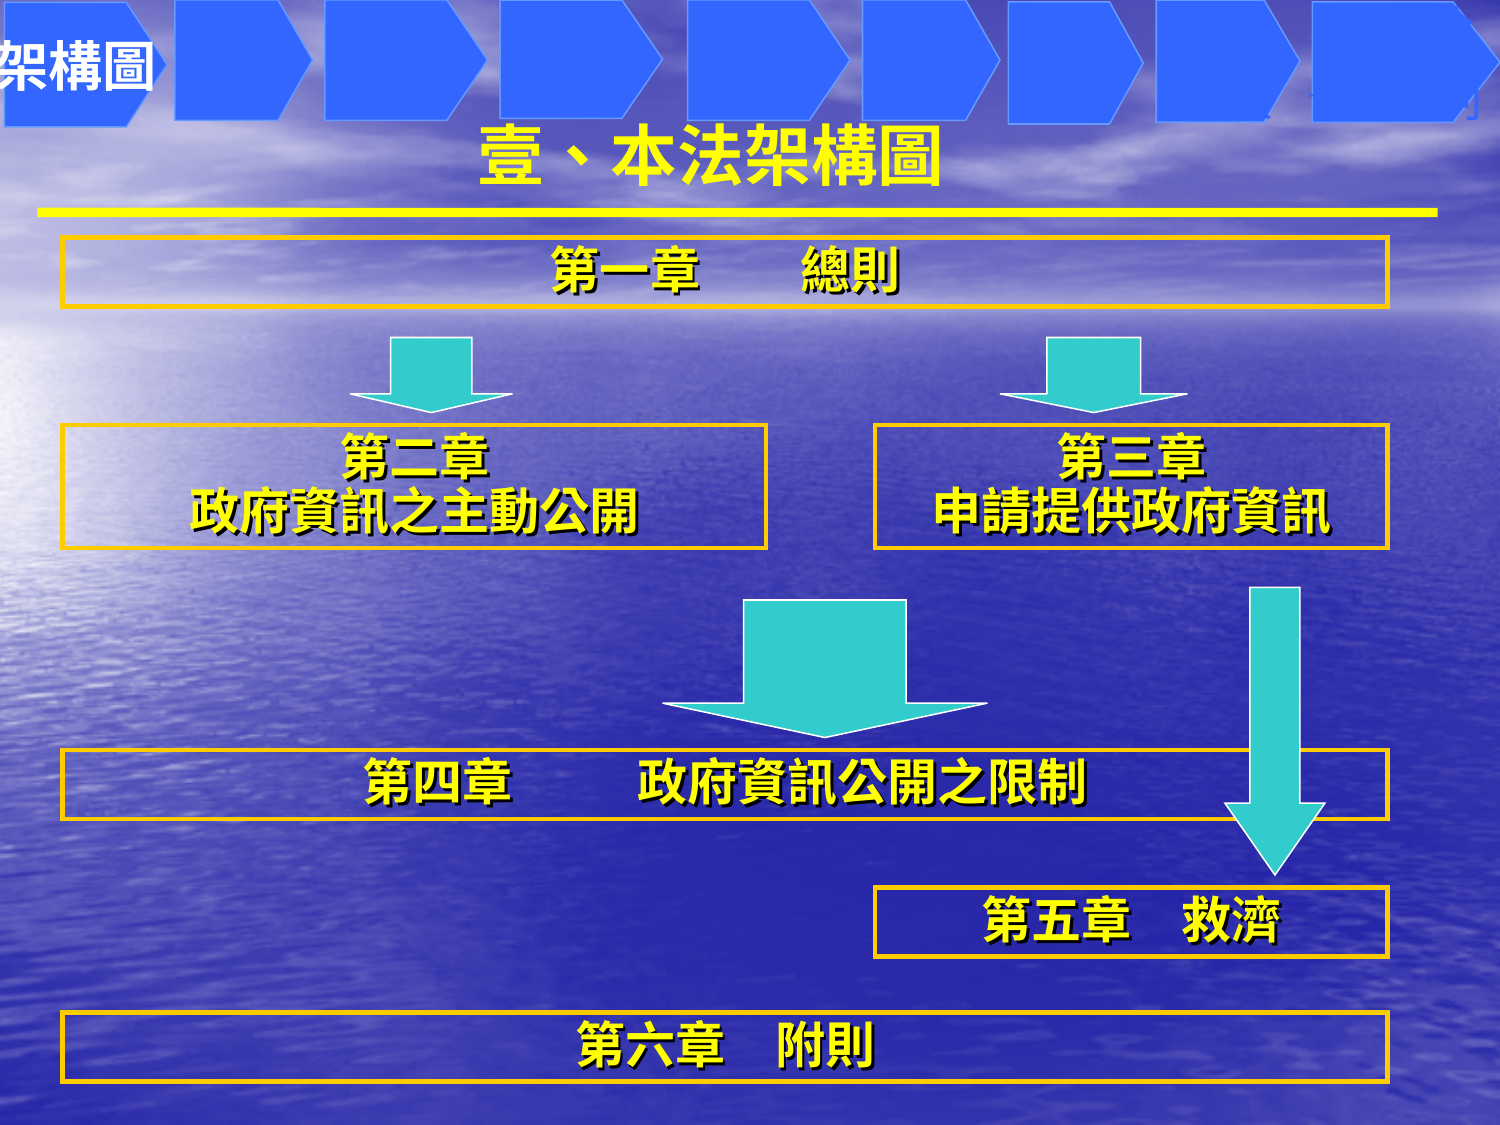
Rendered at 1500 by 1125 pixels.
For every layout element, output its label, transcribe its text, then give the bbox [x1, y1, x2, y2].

text_box 第五章 救濟 [875, 887, 1388, 957]
text_box 申請 提供 [500, 0, 663, 106]
text_box 架構圖 [4, 2, 168, 127]
text_box [1224, 587, 1325, 876]
text_box 第三章 申請提供政府資訊 [875, 425, 1388, 548]
text_box 附則 [1008, 1, 1144, 106]
text_box 注意 事項 [1156, 0, 1301, 106]
text_box 代結論 —案例 [1312, 1, 1500, 123]
text_box 限制 公開 [687, 0, 851, 106]
text_box 第六章 附則 [62, 1012, 1388, 1082]
text_box 救濟 [862, 0, 1001, 106]
text_box [662, 600, 988, 738]
text_box [350, 337, 513, 413]
text_box 第一章 總則 [62, 237, 1388, 307]
text_box 第四章 政府資訊公開之限制 [1300, 750, 1388, 819]
text_box 總則 [174, 0, 313, 121]
text_box 注意 事項 [1246, 92, 1264, 98]
text_box 主動 公開 [324, 0, 488, 121]
text_box 架構圖 [112, 47, 146, 84]
text_box 壹、本法架構圖 [463, 106, 1500, 201]
text_box 第四章 政府資訊公開之限制 [62, 750, 1249, 819]
text_box [999, 337, 1188, 413]
text_box 第二章 政府資訊之主動公開 [62, 425, 766, 548]
